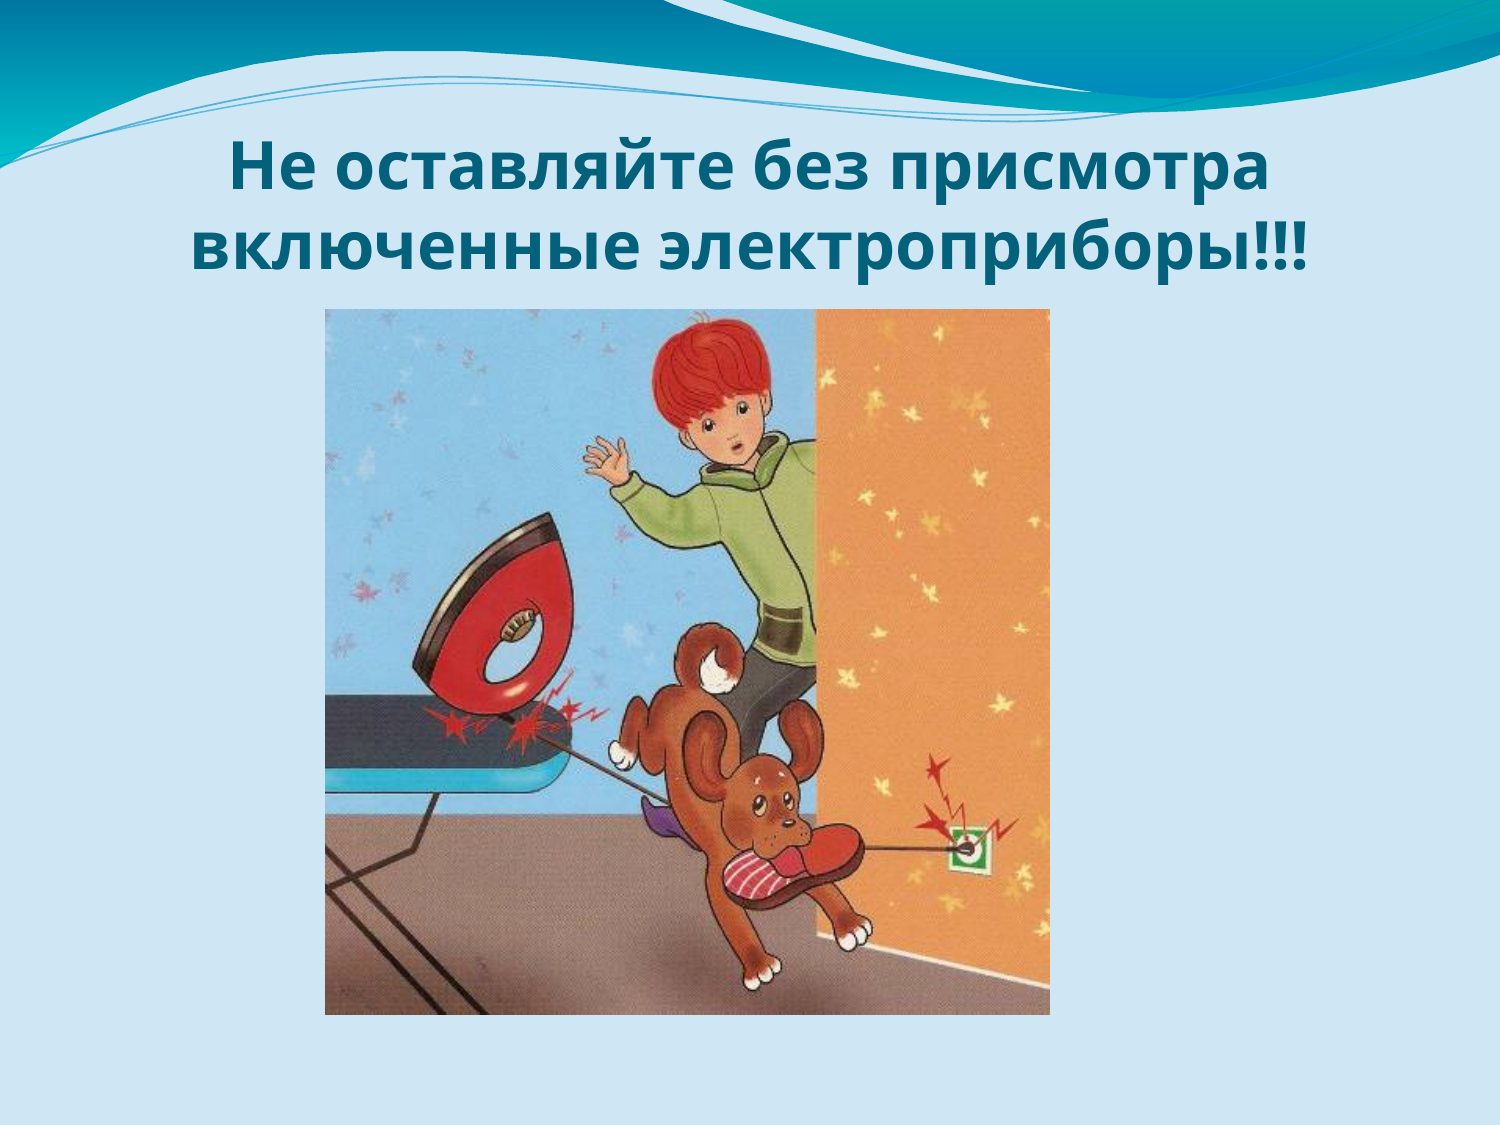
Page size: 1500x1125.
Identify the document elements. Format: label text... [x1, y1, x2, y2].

title Не оставляйте без присмотра включенные электроприборы!!! [75, 115, 1425, 303]
picture [325, 309, 1050, 1015]
